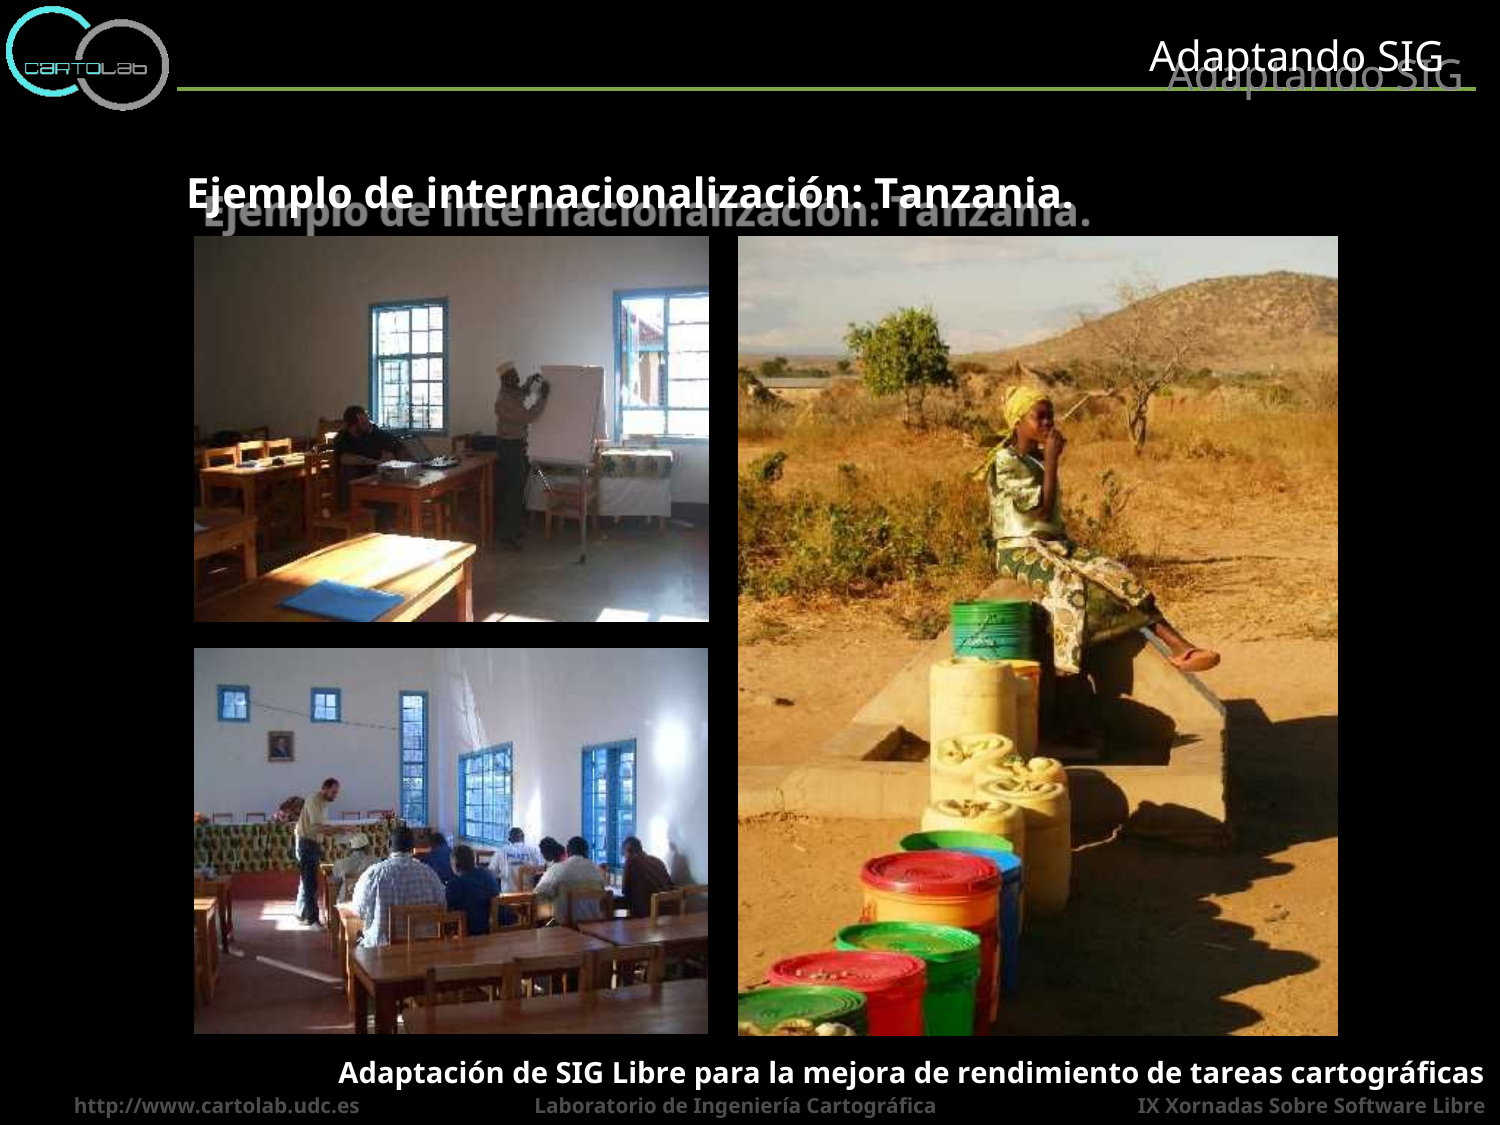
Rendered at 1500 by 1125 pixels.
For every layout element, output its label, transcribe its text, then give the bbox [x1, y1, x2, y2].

picture [738, 236, 1338, 1036]
text_box Ejemplo de internacionalización: Tanzania. [171, 159, 1441, 818]
text_box Adaptando SIG [1134, 22, 1483, 88]
picture [194, 236, 709, 622]
picture [194, 648, 708, 1034]
